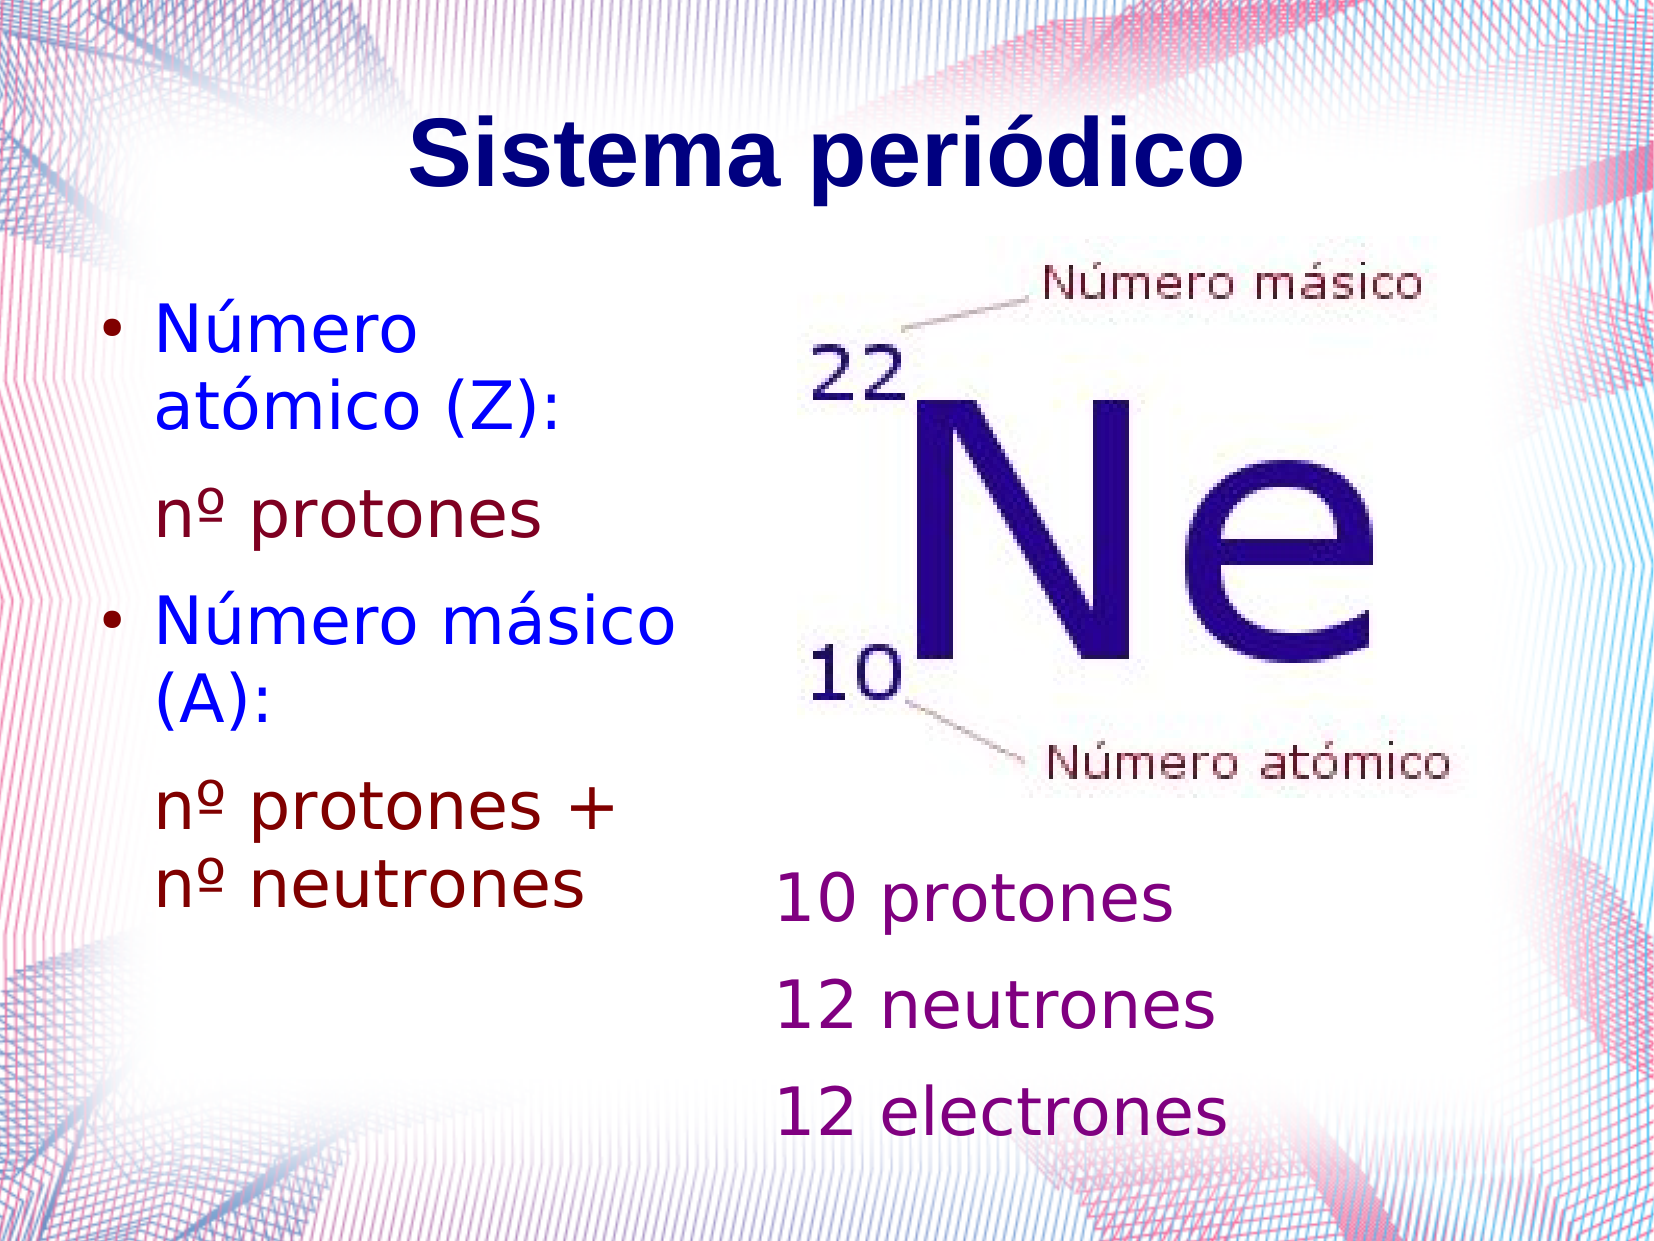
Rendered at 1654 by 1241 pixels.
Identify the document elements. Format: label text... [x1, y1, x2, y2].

list Número atómico (Z): nº protones Número másico (A): nº protones + nº neutrones [82, 290, 680, 1109]
picture [0, 0, 1654, 1241]
title Sistema periódico [82, 49, 1571, 257]
list 10 protones 12 neutrones 12 electrones [702, 859, 1625, 1152]
